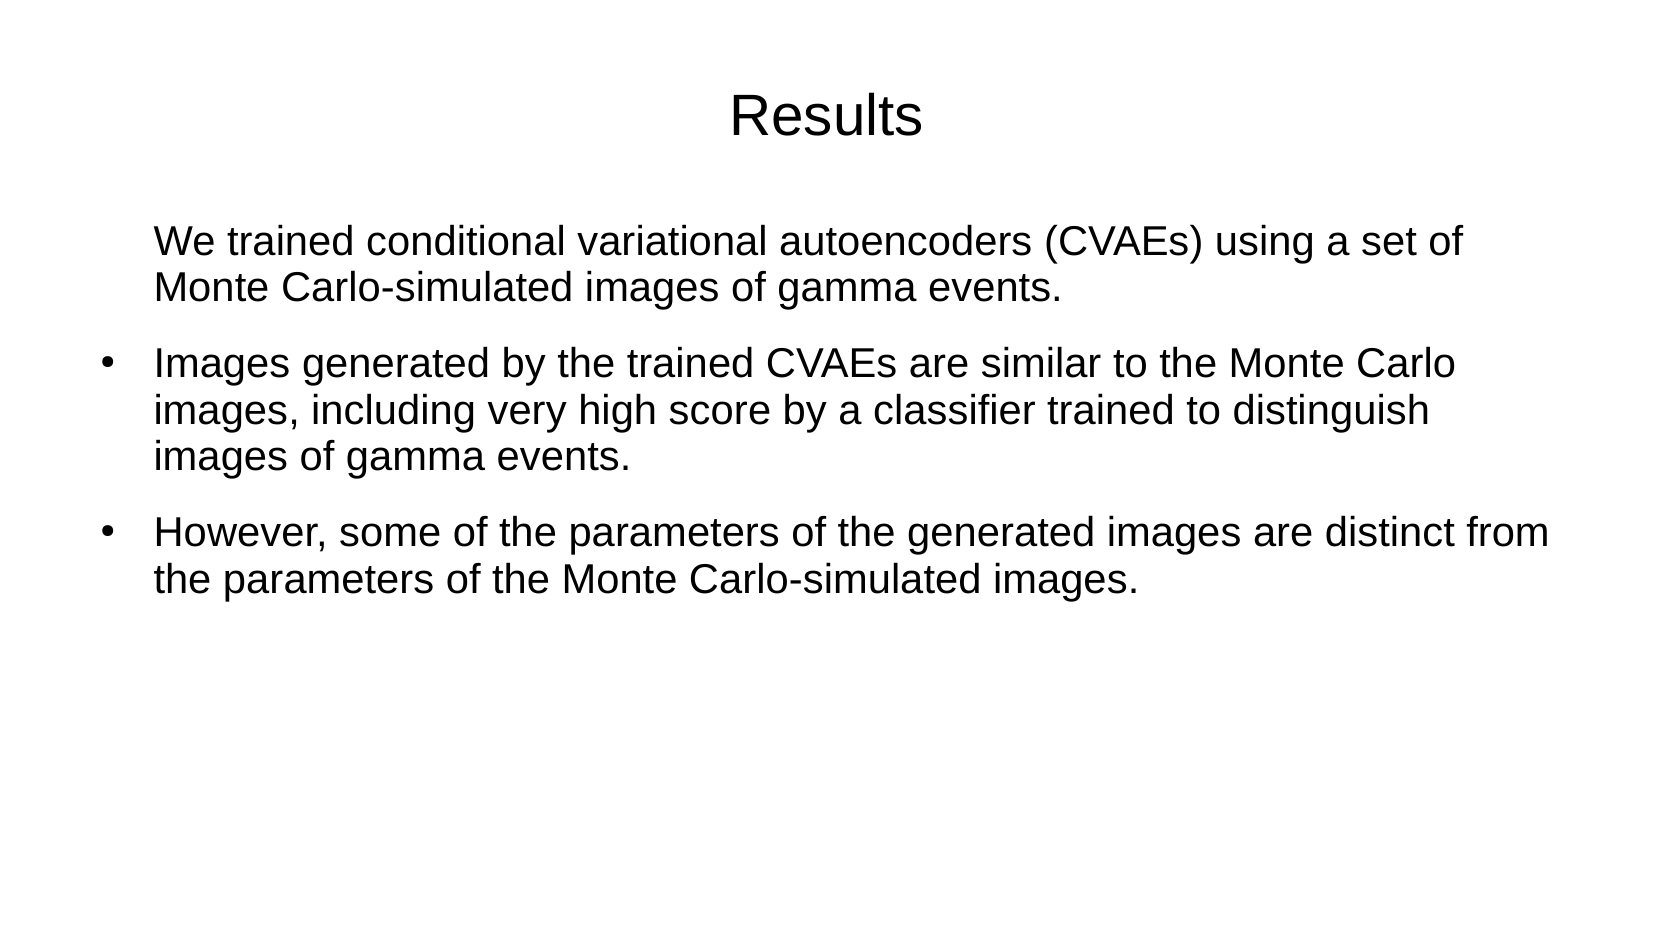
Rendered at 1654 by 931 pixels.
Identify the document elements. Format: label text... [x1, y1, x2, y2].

title Results [82, 37, 1571, 193]
list We trained conditional variational autoencoders (CVAEs) using a set of Monte Carlo-simulated images of gamma events. Images generated by the trained CVAEs are similar to the Monte Carlo images, including very high score by a classifier trained to distinguish images of gamma events. However, some of the parameters of the generated images are distinct from the parameters of the Monte Carlo-simulated images. [82, 217, 1571, 758]
